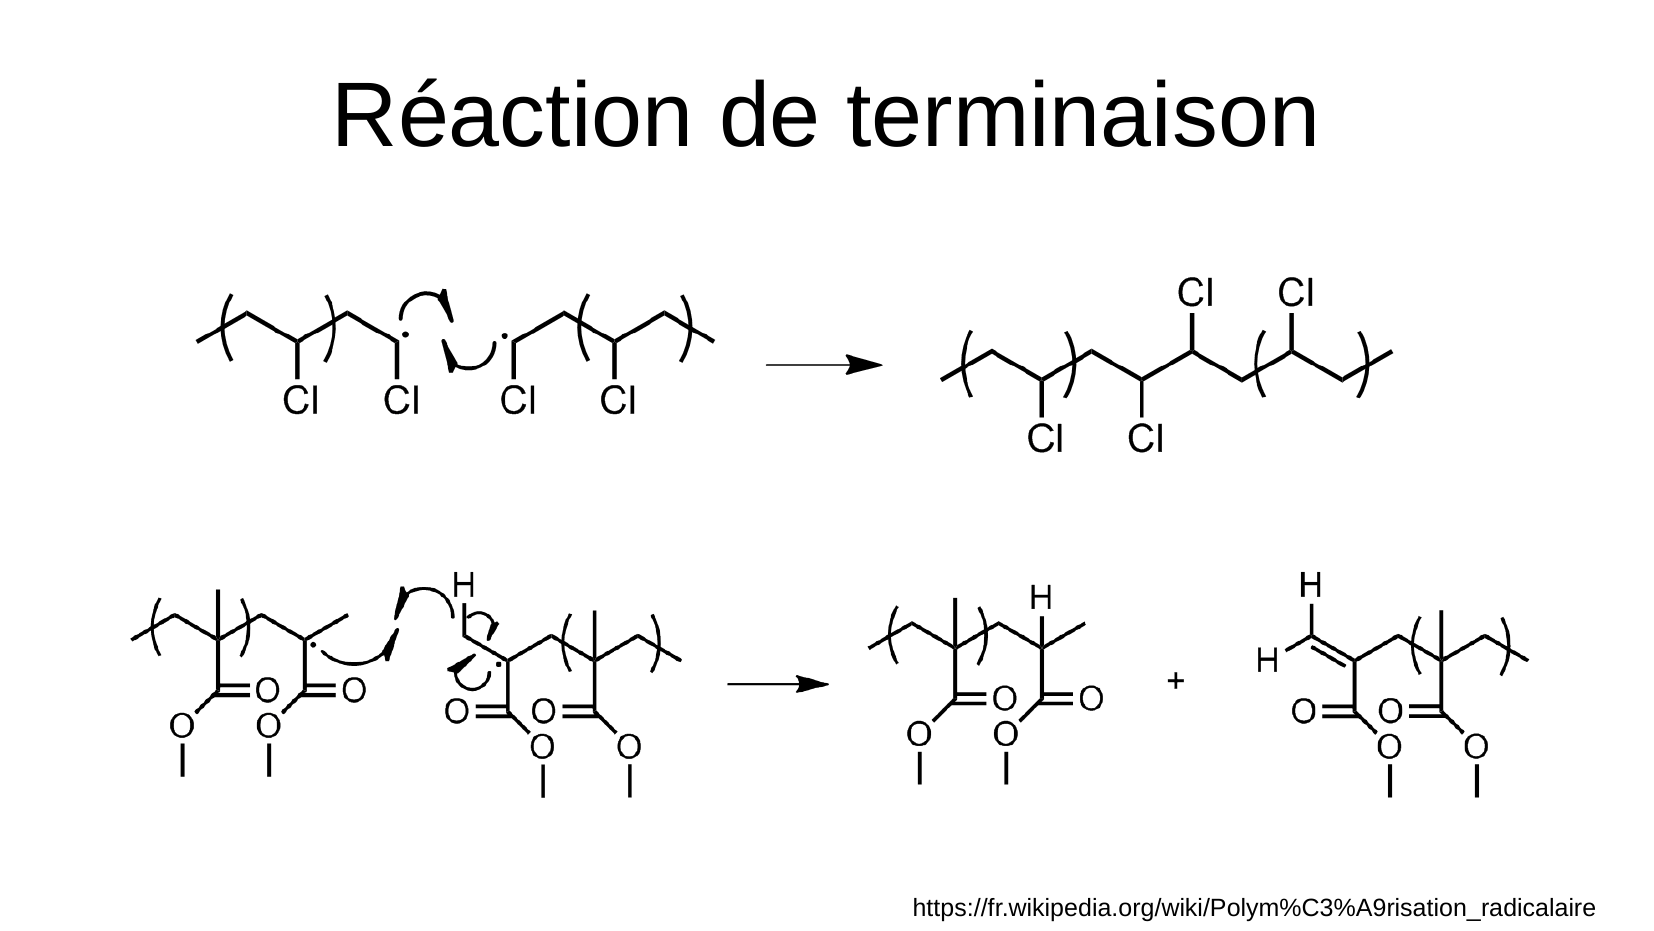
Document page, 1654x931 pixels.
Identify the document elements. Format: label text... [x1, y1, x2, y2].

text_box https://fr.wikipedia.org/wiki/Polym%C3%A9risation_radicalaire [897, 885, 1654, 931]
picture [188, 270, 1401, 461]
picture [123, 566, 1536, 804]
title Réaction de terminaison [82, 37, 1571, 193]
